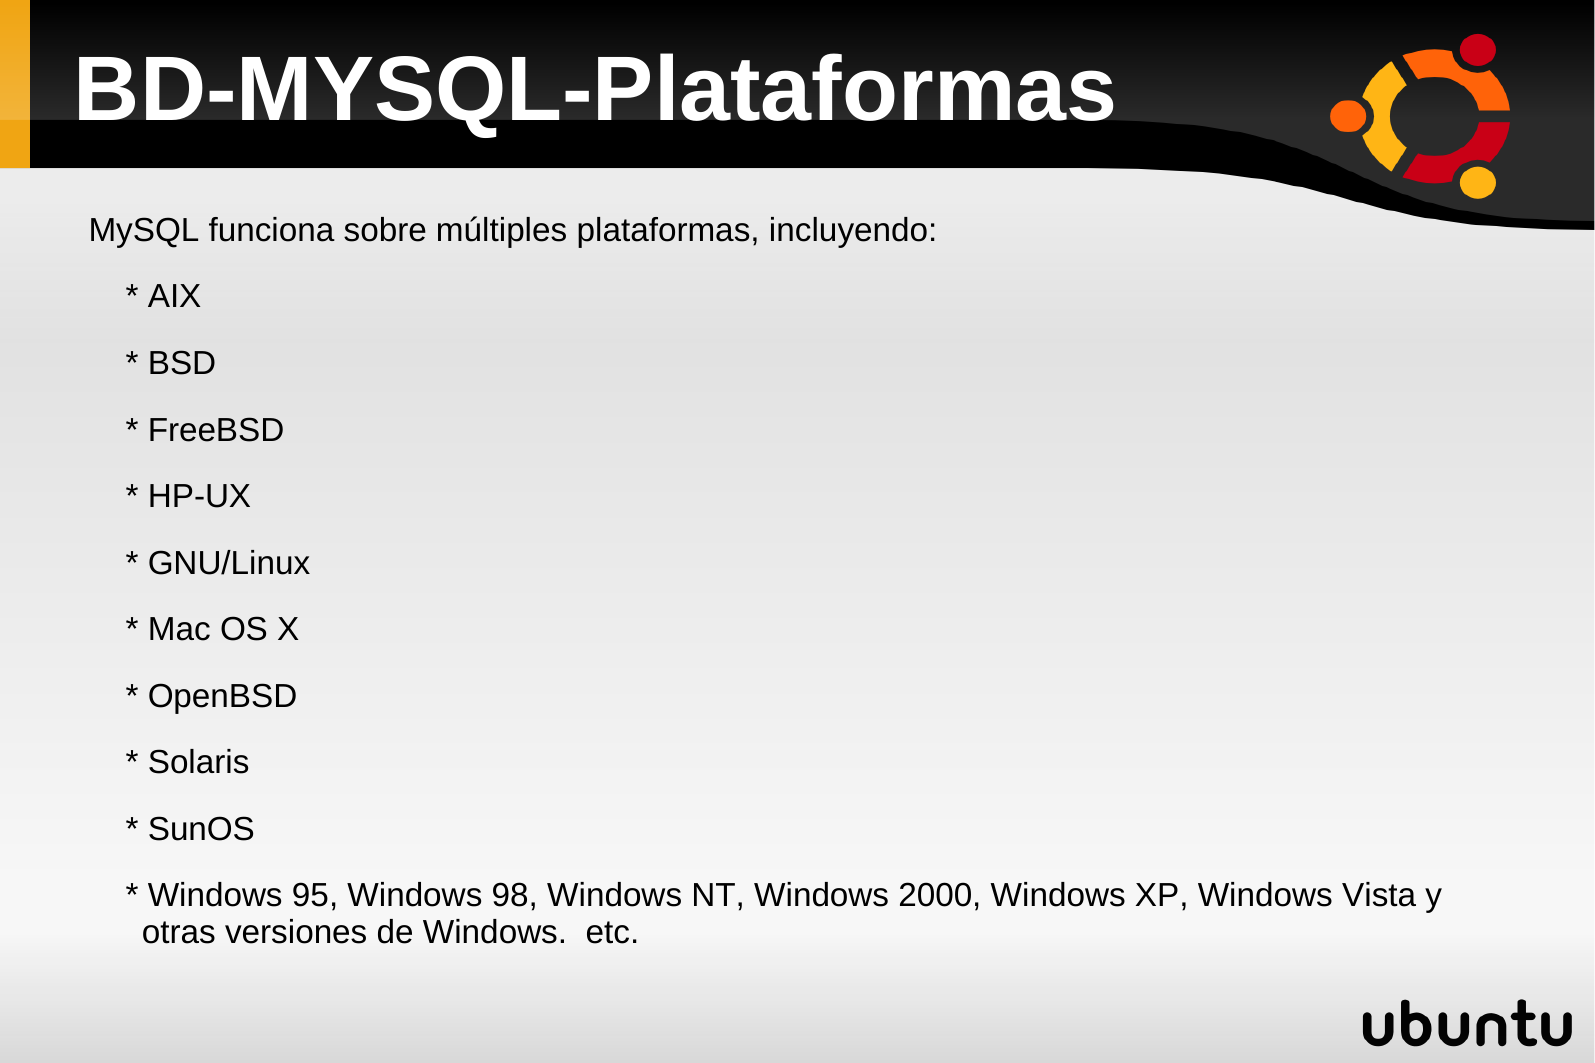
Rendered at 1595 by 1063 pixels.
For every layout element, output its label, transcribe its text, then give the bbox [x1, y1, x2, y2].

title BD-MYSQL-Plataformas [74, 7, 1510, 171]
list MySQL funciona sobre múltiples plataformas, incluyendo: * AIX * BSD * FreeBSD * HP-UX * GNU/Linux * Mac OS X * OpenBSD * Solaris * SunOS * Windows 95, Windows 98, Windows NT, Windows 2000, Windows XP, Windows Vista y otras versiones de Windows. etc. [70, 211, 1506, 1034]
picture [0, 0, 1595, 1063]
